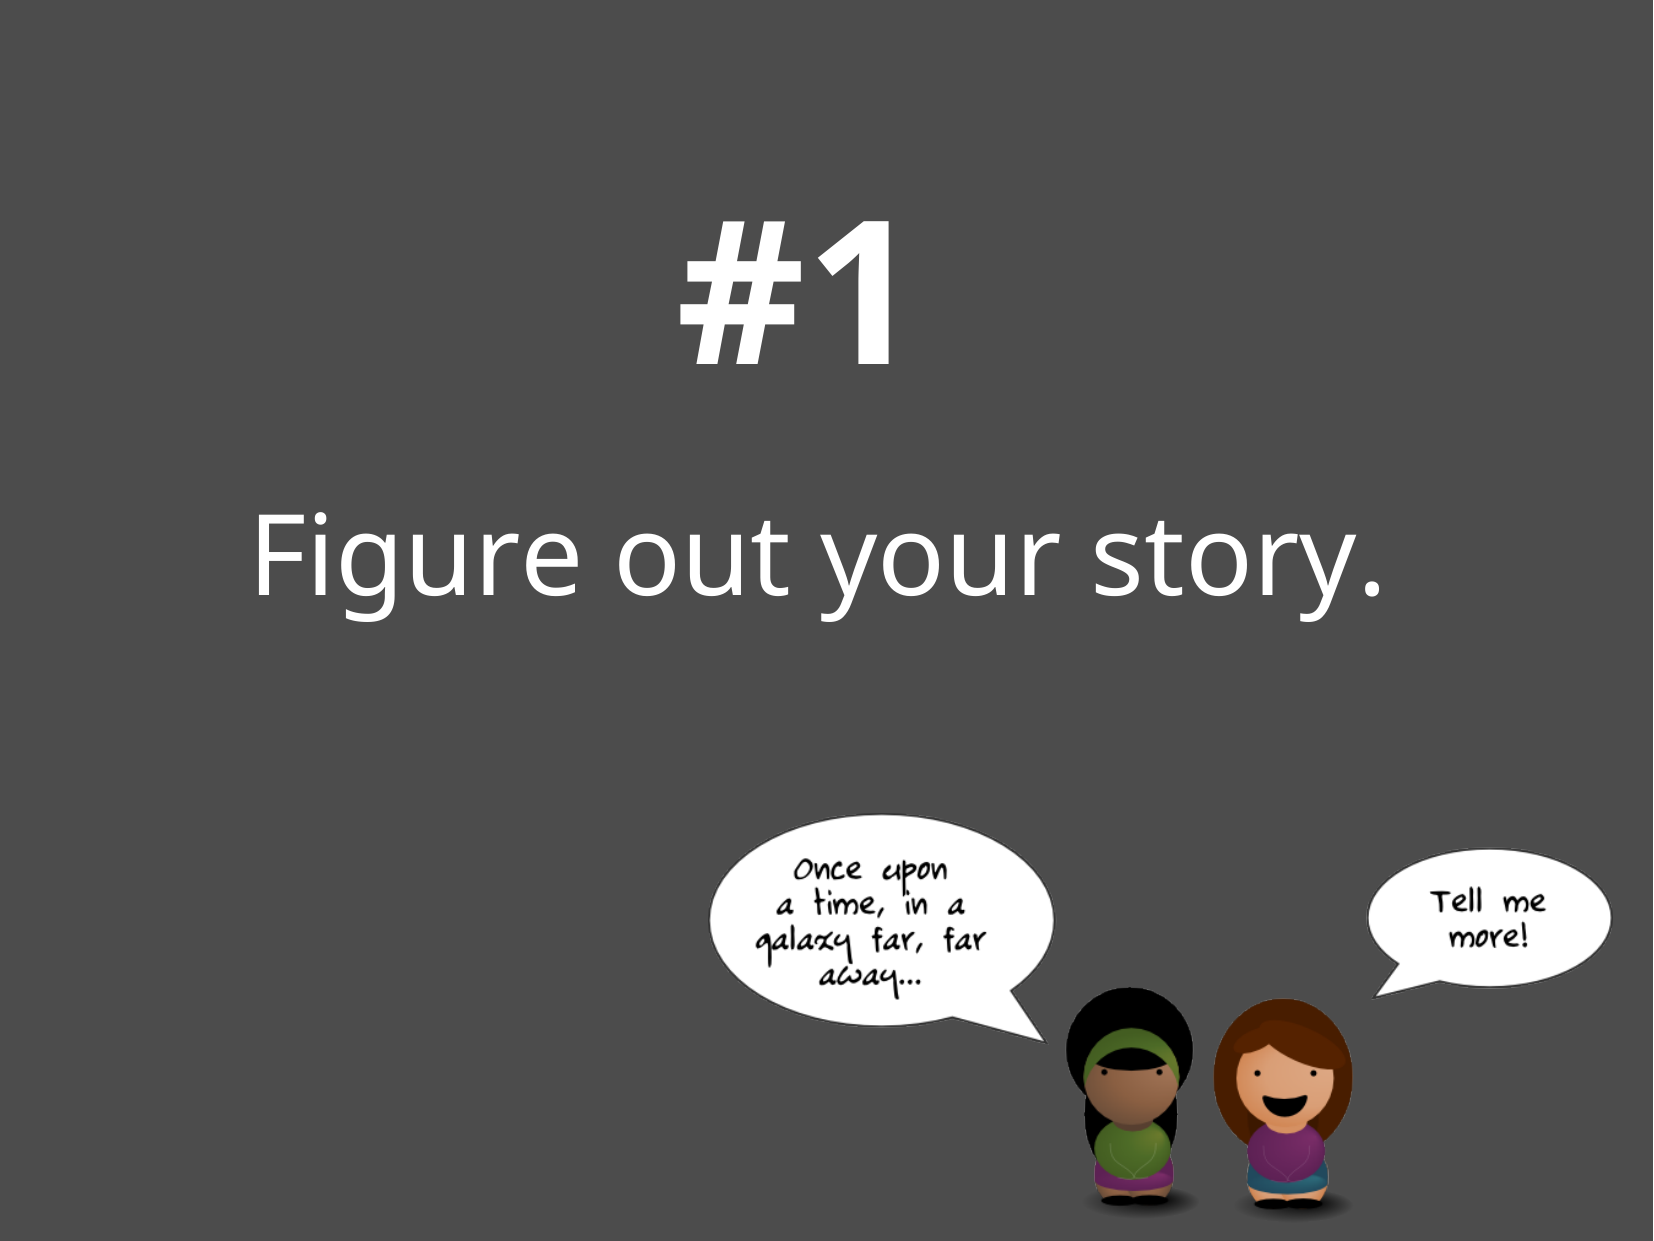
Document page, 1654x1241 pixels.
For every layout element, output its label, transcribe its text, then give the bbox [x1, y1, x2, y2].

picture [708, 813, 1613, 1223]
title #1 Figure out your story. [112, 148, 1524, 681]
